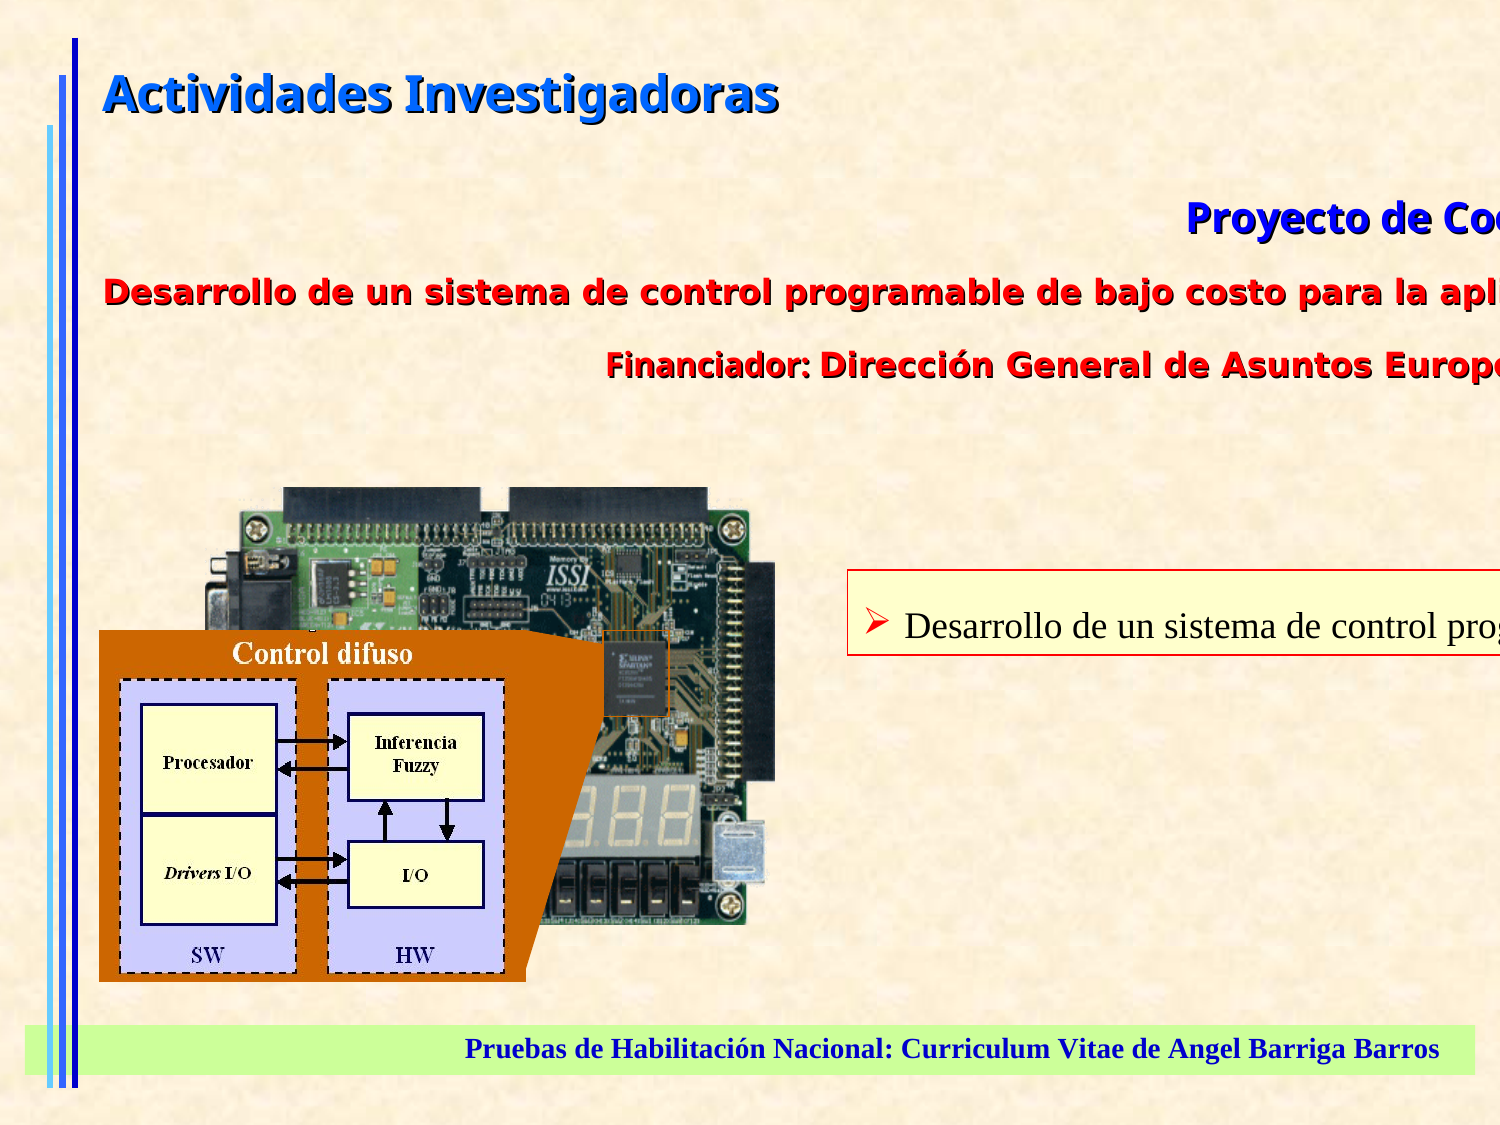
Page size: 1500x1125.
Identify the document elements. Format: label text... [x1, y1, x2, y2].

text_box Actividades Investigadoras [87, 49, 794, 118]
text_box Proyecto de Cooperación Internacional Desarrollo de un sistema de control programable de bajo costo para la aplicación de técnicas de inferencia neuro-difusas en procesos industriales y agrícolas Financiador: Dirección General de Asuntos Europeos y Cooperación Exterior de Junta de Andalucía (58/02) [87, 118, 1463, 444]
picture [0, 0, 1500, 1125]
text_box Desarrollo de un sistema de control programable de bajo costo que aplique técnicas de inferencia neuro-difusas [847, 569, 1500, 655]
text_box [523, 630, 603, 974]
